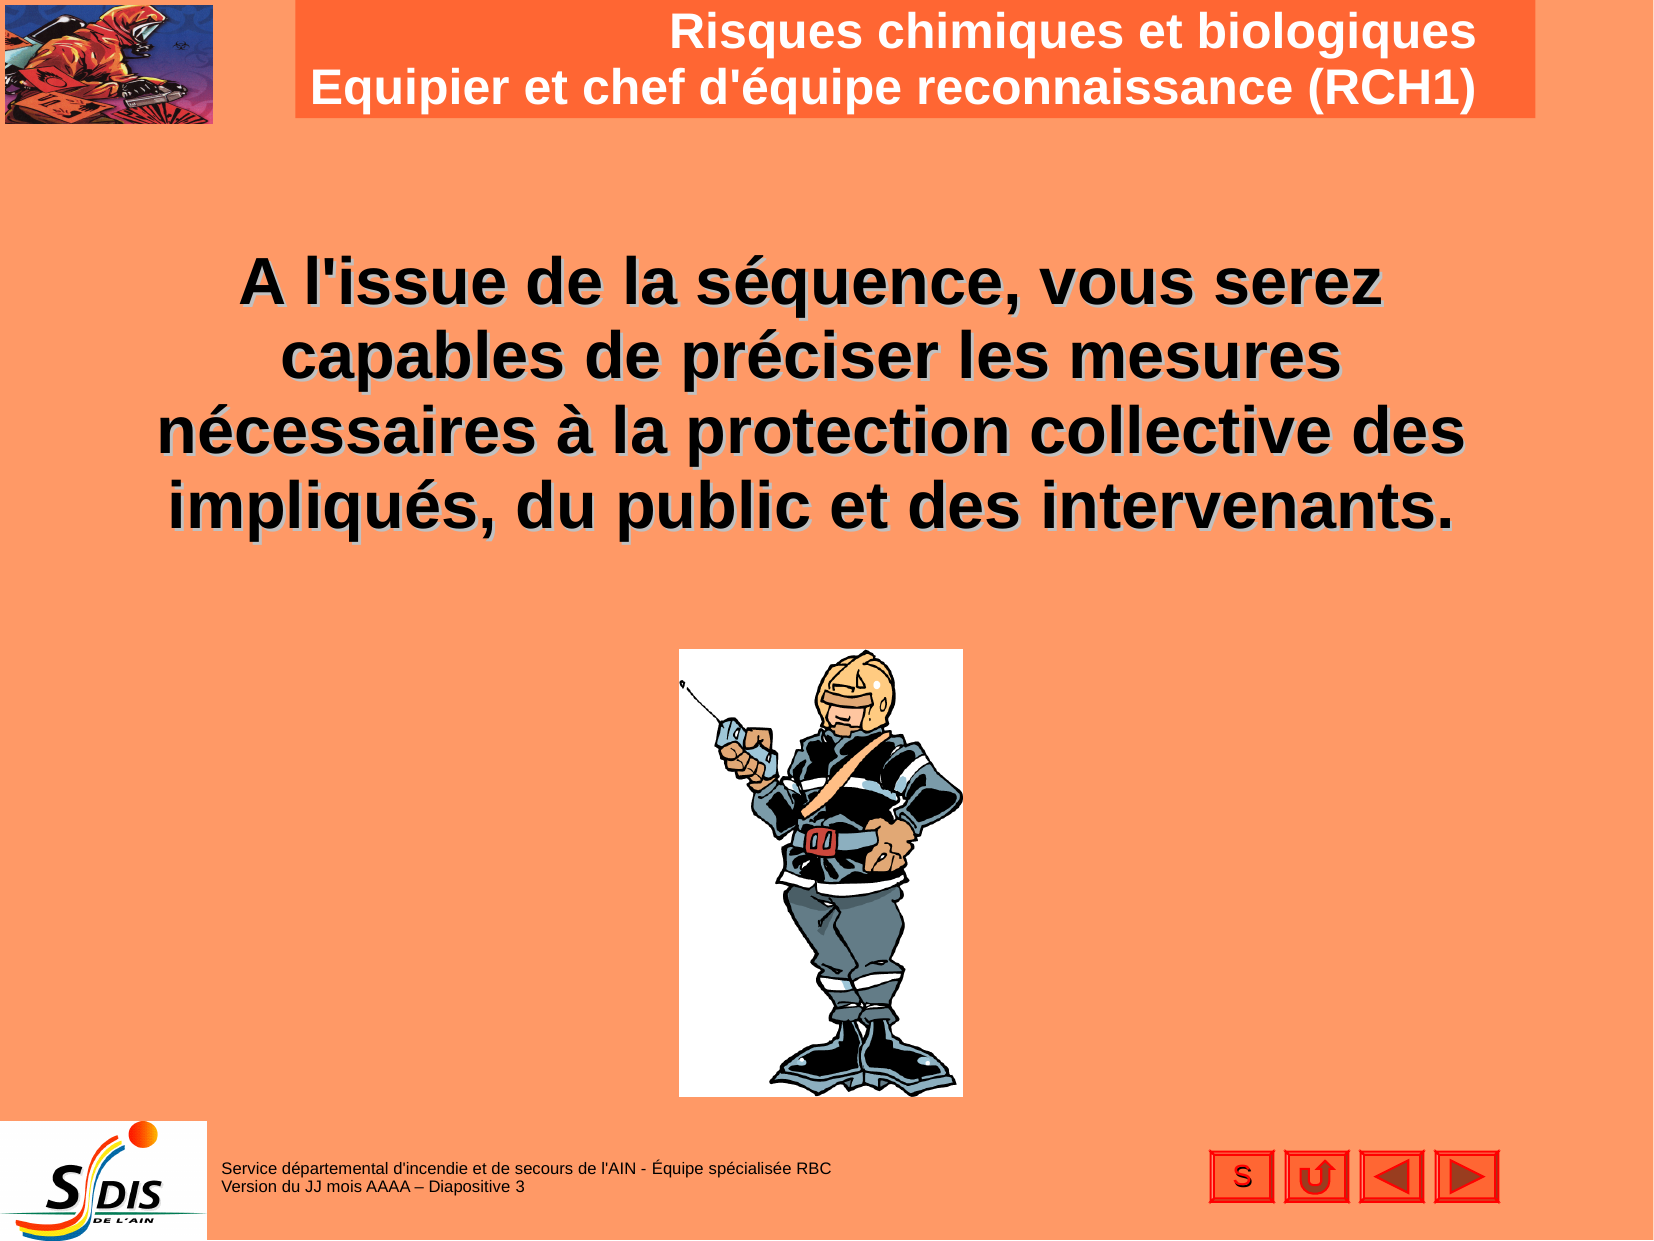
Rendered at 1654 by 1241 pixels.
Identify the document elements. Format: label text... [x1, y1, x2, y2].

text_box [1287, 1151, 1349, 1202]
picture [0, 1121, 207, 1241]
text_box [1212, 1151, 1274, 1202]
text_box [1362, 1151, 1424, 1202]
picture [679, 649, 963, 1097]
text_box S [1217, 1151, 1267, 1200]
text_box [1437, 1151, 1499, 1202]
text_box A l'issue de la séquence, vous serez capables de préciser les mesures nécessaires à la protection collective des impliqués, du public et des intervenants. [118, 236, 1506, 827]
picture [5, 5, 213, 124]
